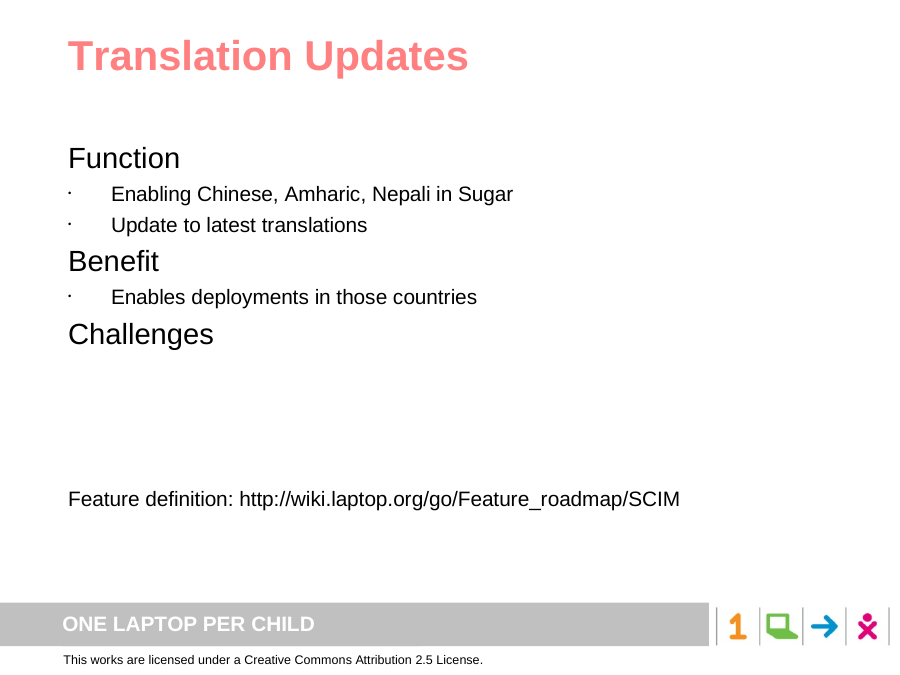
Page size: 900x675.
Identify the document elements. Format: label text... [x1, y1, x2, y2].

text_box Function Enabling Chinese, Amharic, Nepali in Sugar Update to latest translations Benefit Enables deployments in those countries Challenges Need to use a not well supported infrastructure (SCIM)‏ Very hard for us to test Write and activity support is a separate challenge Feature definition: http://wiki.laptop.org/go/Feature_roadmap/SCIM [62, 139, 850, 562]
picture [709, 598, 898, 655]
text_box Translation Updates [62, 0, 843, 109]
